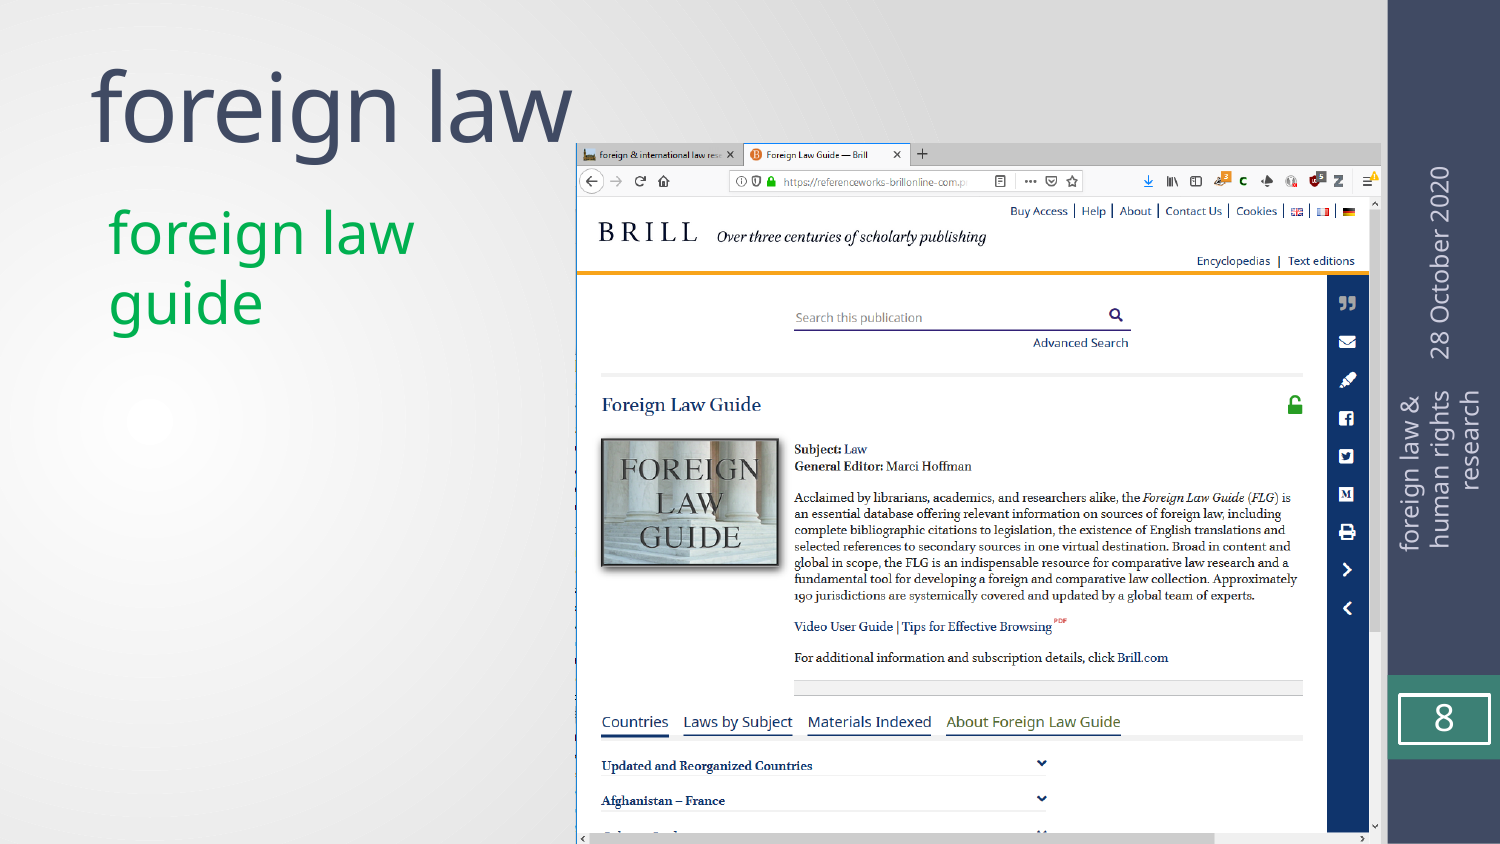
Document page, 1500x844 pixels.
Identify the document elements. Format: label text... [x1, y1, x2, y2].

list foreign law guide [75, 188, 675, 754]
footer foreign law & human rights research [1408, 375, 1469, 667]
picture [575, 143, 1381, 844]
slide_number <number> [1399, 695, 1490, 744]
slide_number 28 October 2020 [1408, 75, 1469, 375]
title foreign law [75, 33, 1325, 175]
